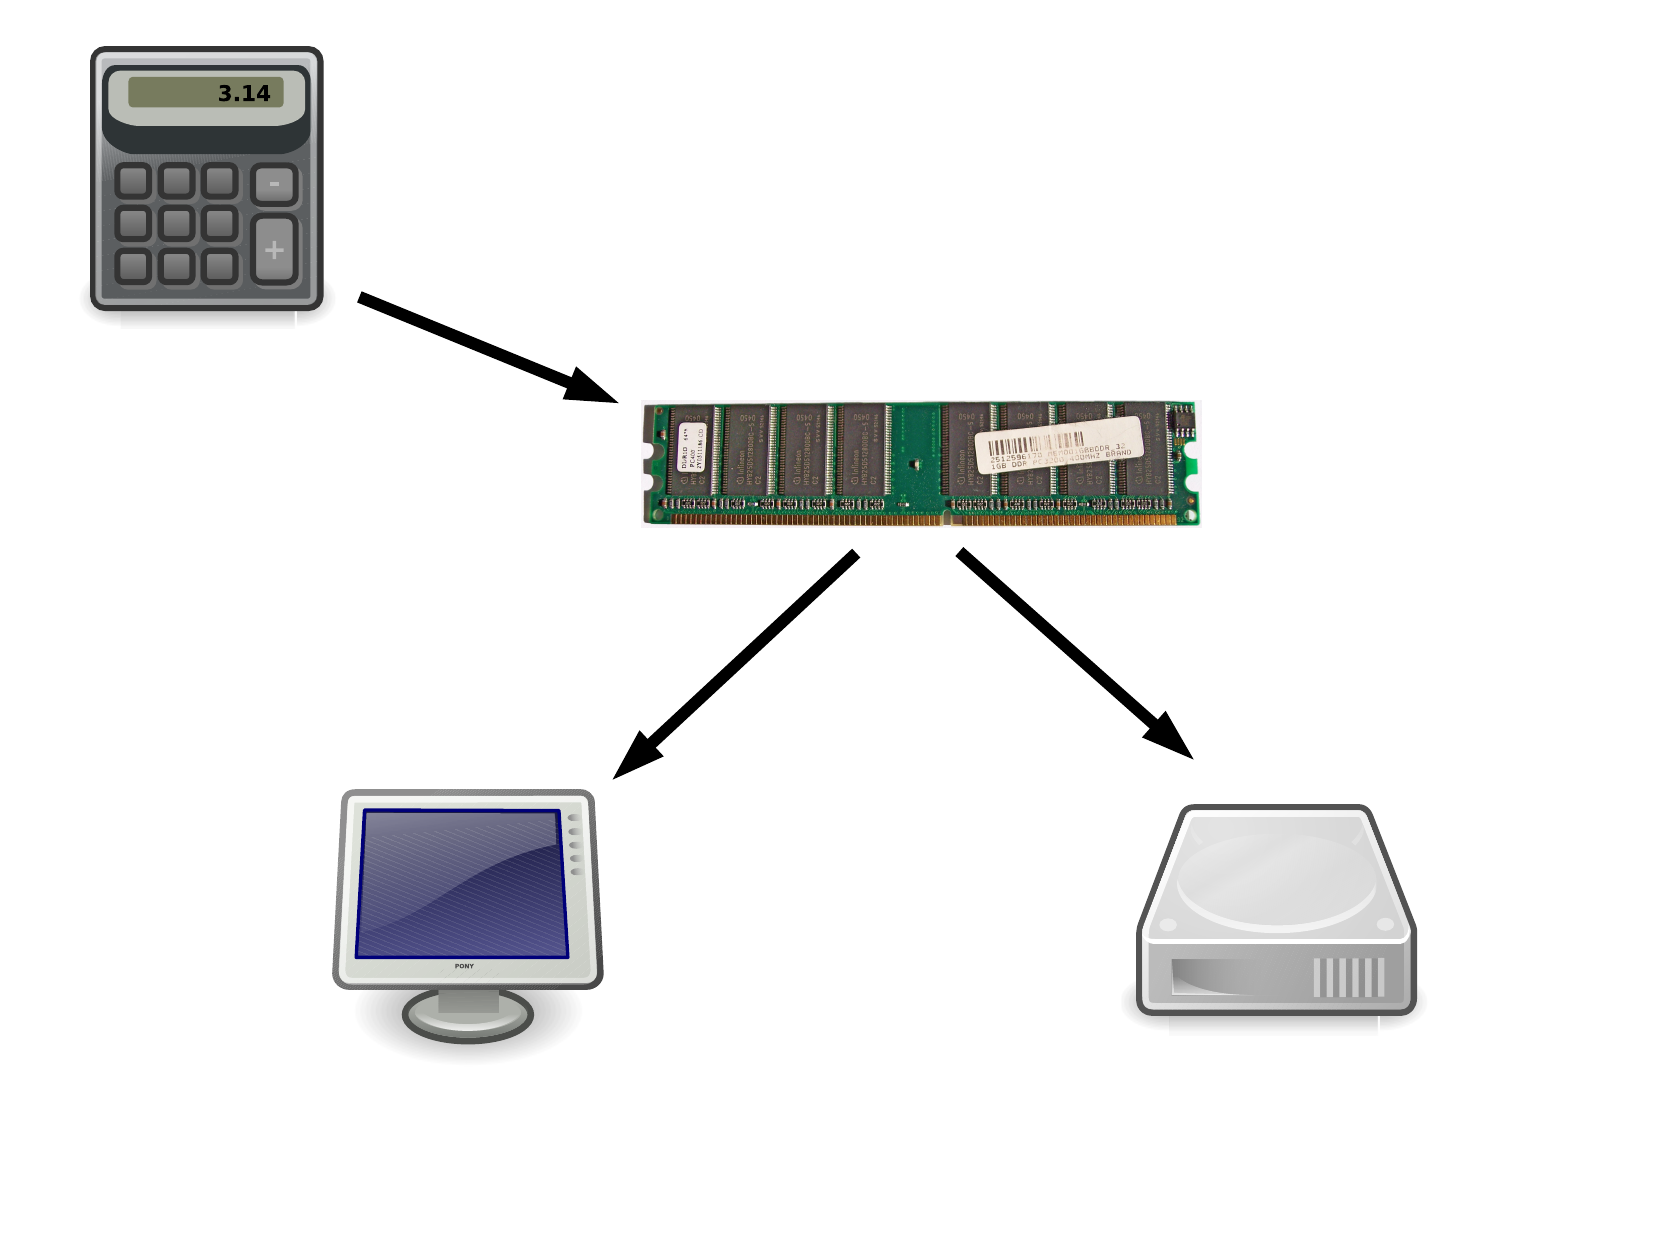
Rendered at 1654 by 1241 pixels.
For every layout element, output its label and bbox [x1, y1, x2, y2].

picture [53, 33, 349, 329]
picture [301, 758, 630, 1087]
picture [1121, 759, 1430, 1068]
picture [641, 400, 1202, 528]
